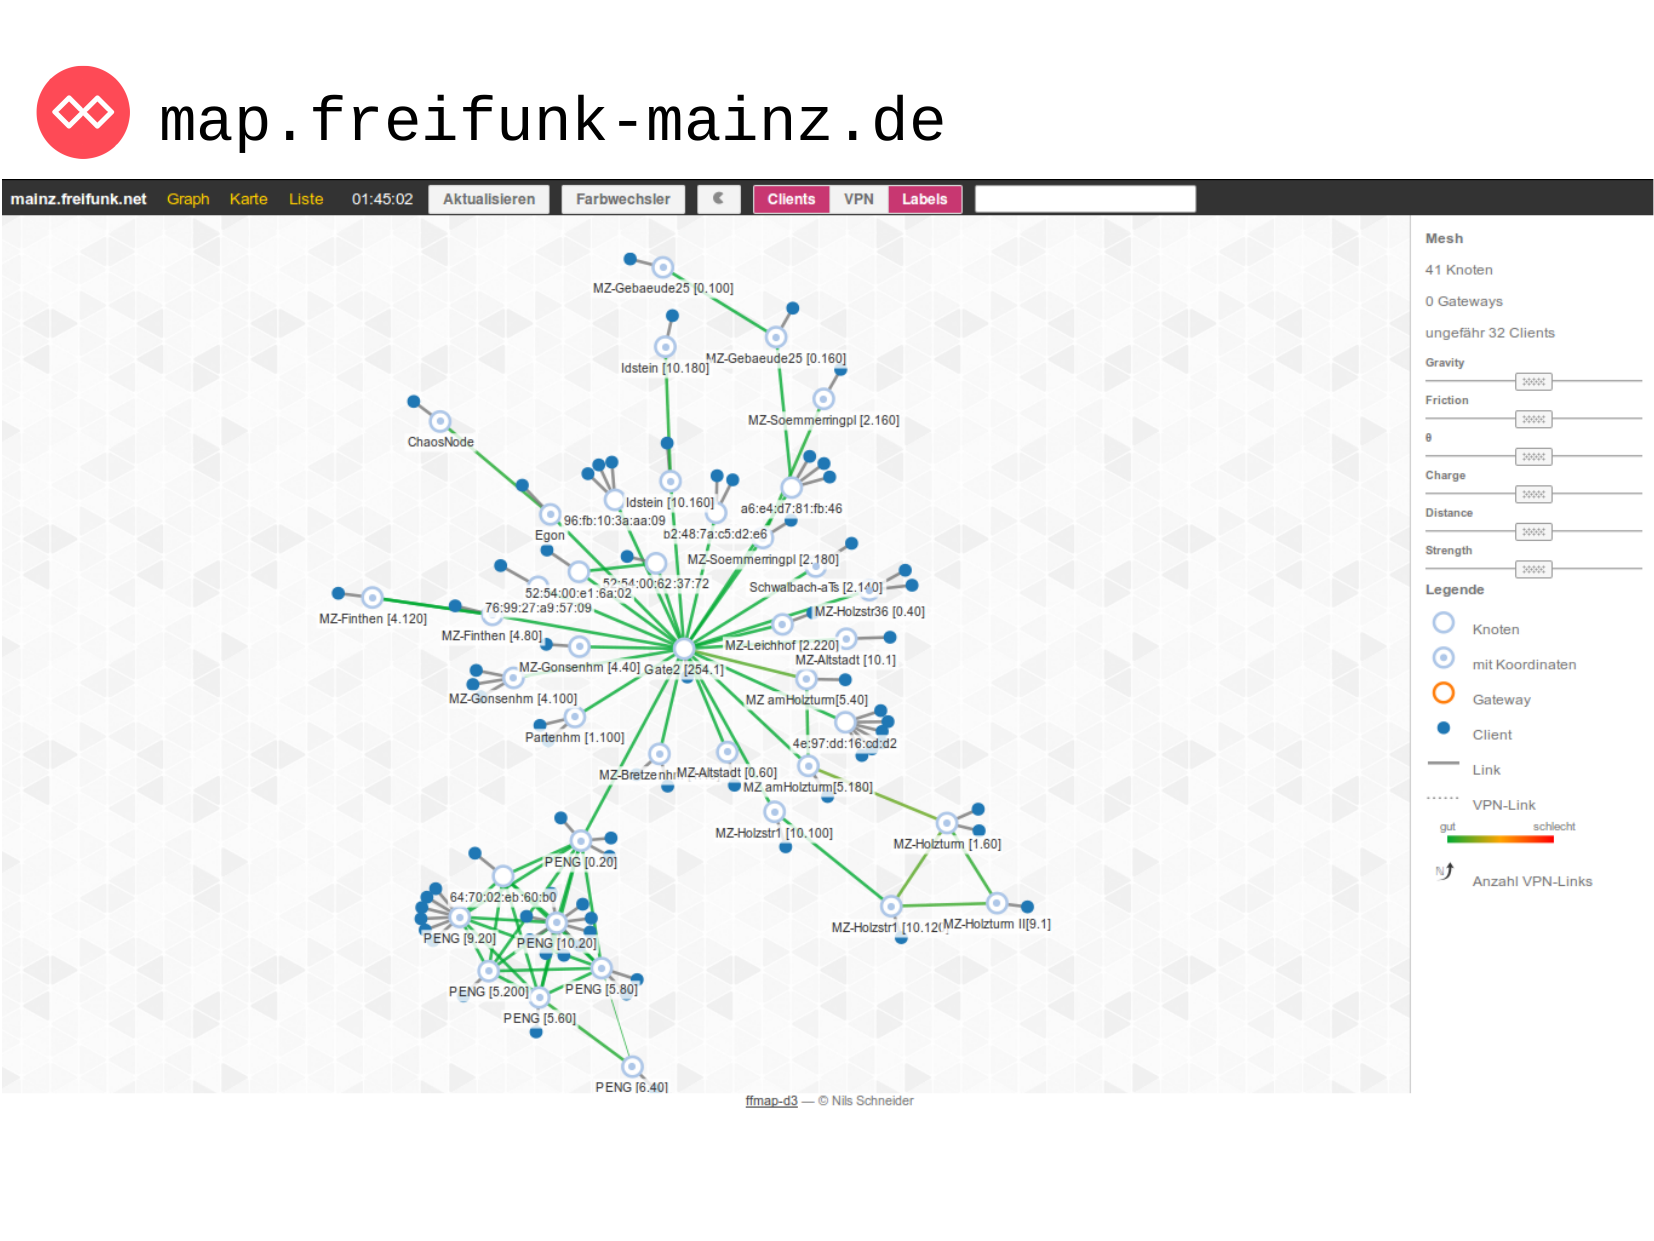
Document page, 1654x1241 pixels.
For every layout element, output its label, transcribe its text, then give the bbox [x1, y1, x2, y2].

title map.freifunk-mainz.de [159, 19, 1648, 179]
picture [2, 179, 1654, 1109]
picture [17, 46, 149, 178]
